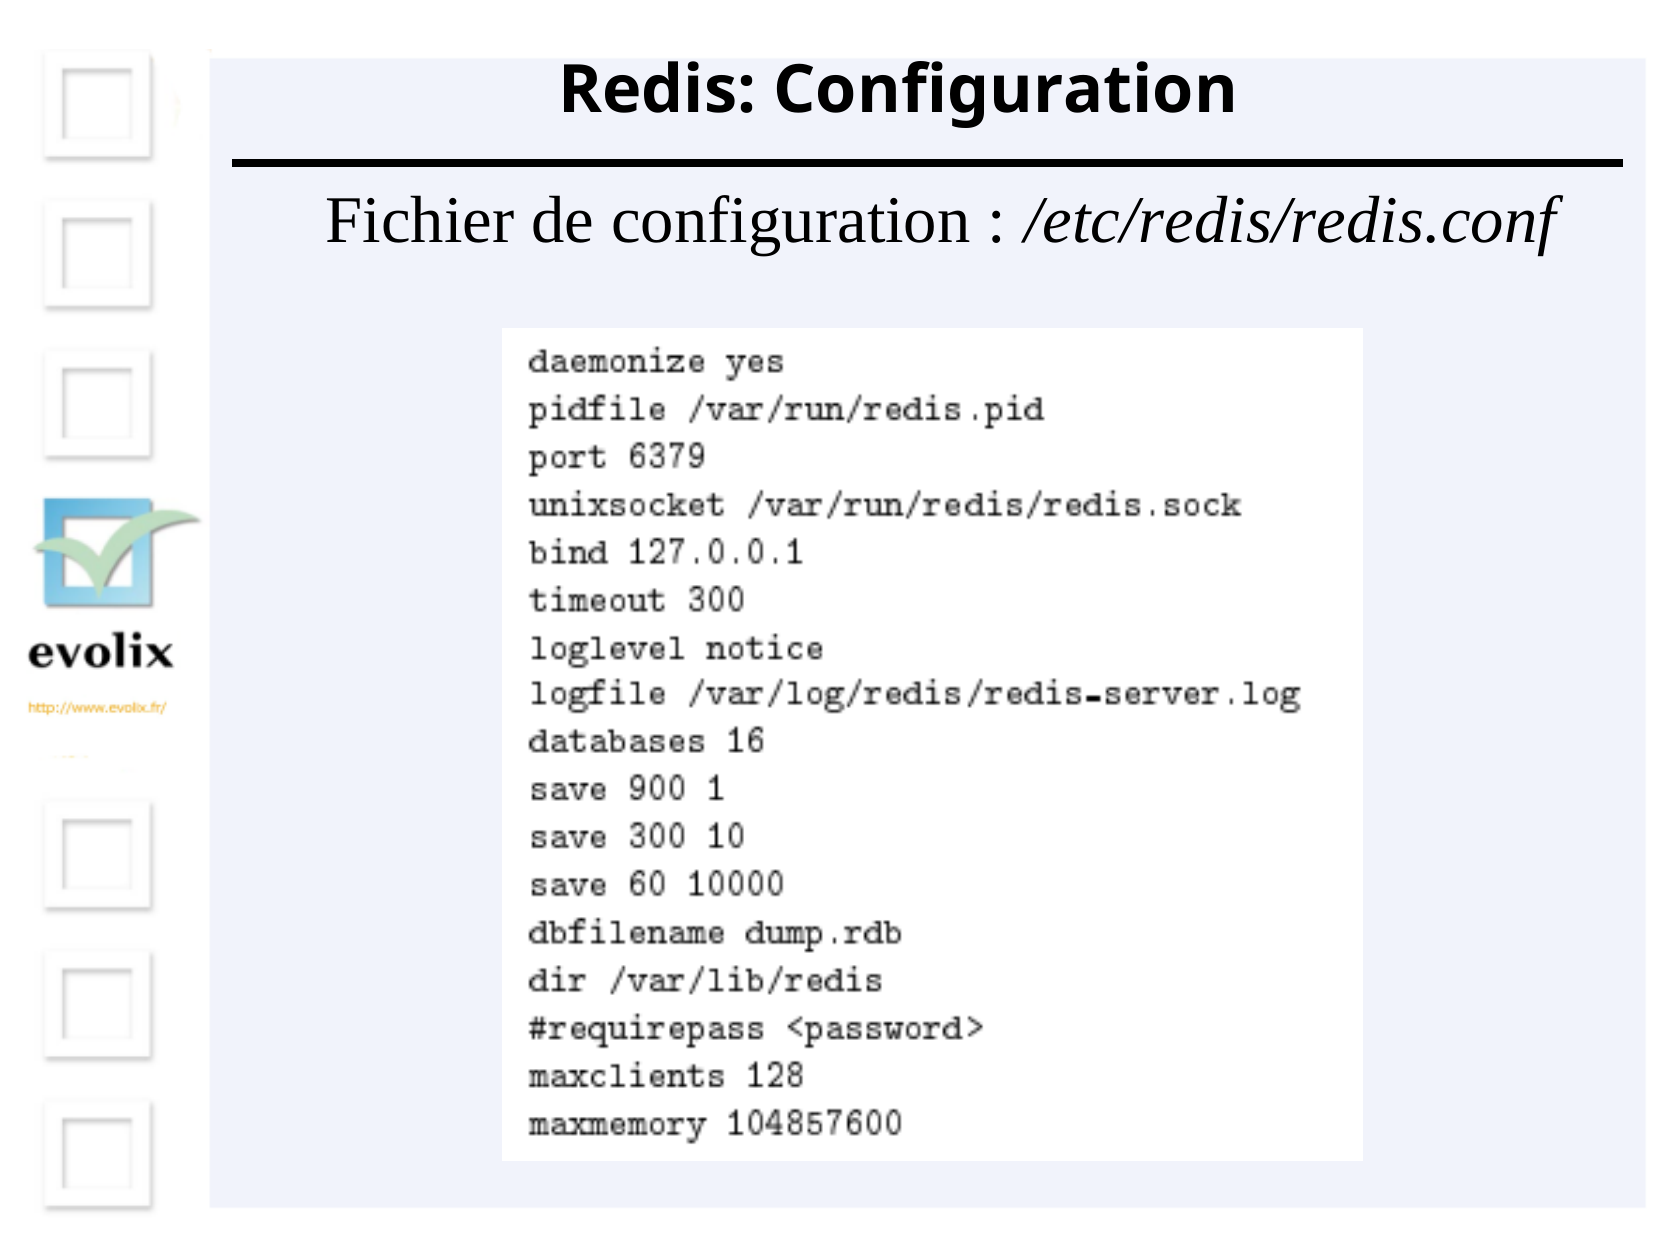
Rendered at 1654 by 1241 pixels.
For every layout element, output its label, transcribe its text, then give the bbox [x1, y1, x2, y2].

title Redis: Configuration [411, 25, 1386, 149]
picture [0, 49, 1654, 1218]
subtitle Fichier de configuration : /etc/redis/redis.conf [250, 176, 1603, 339]
